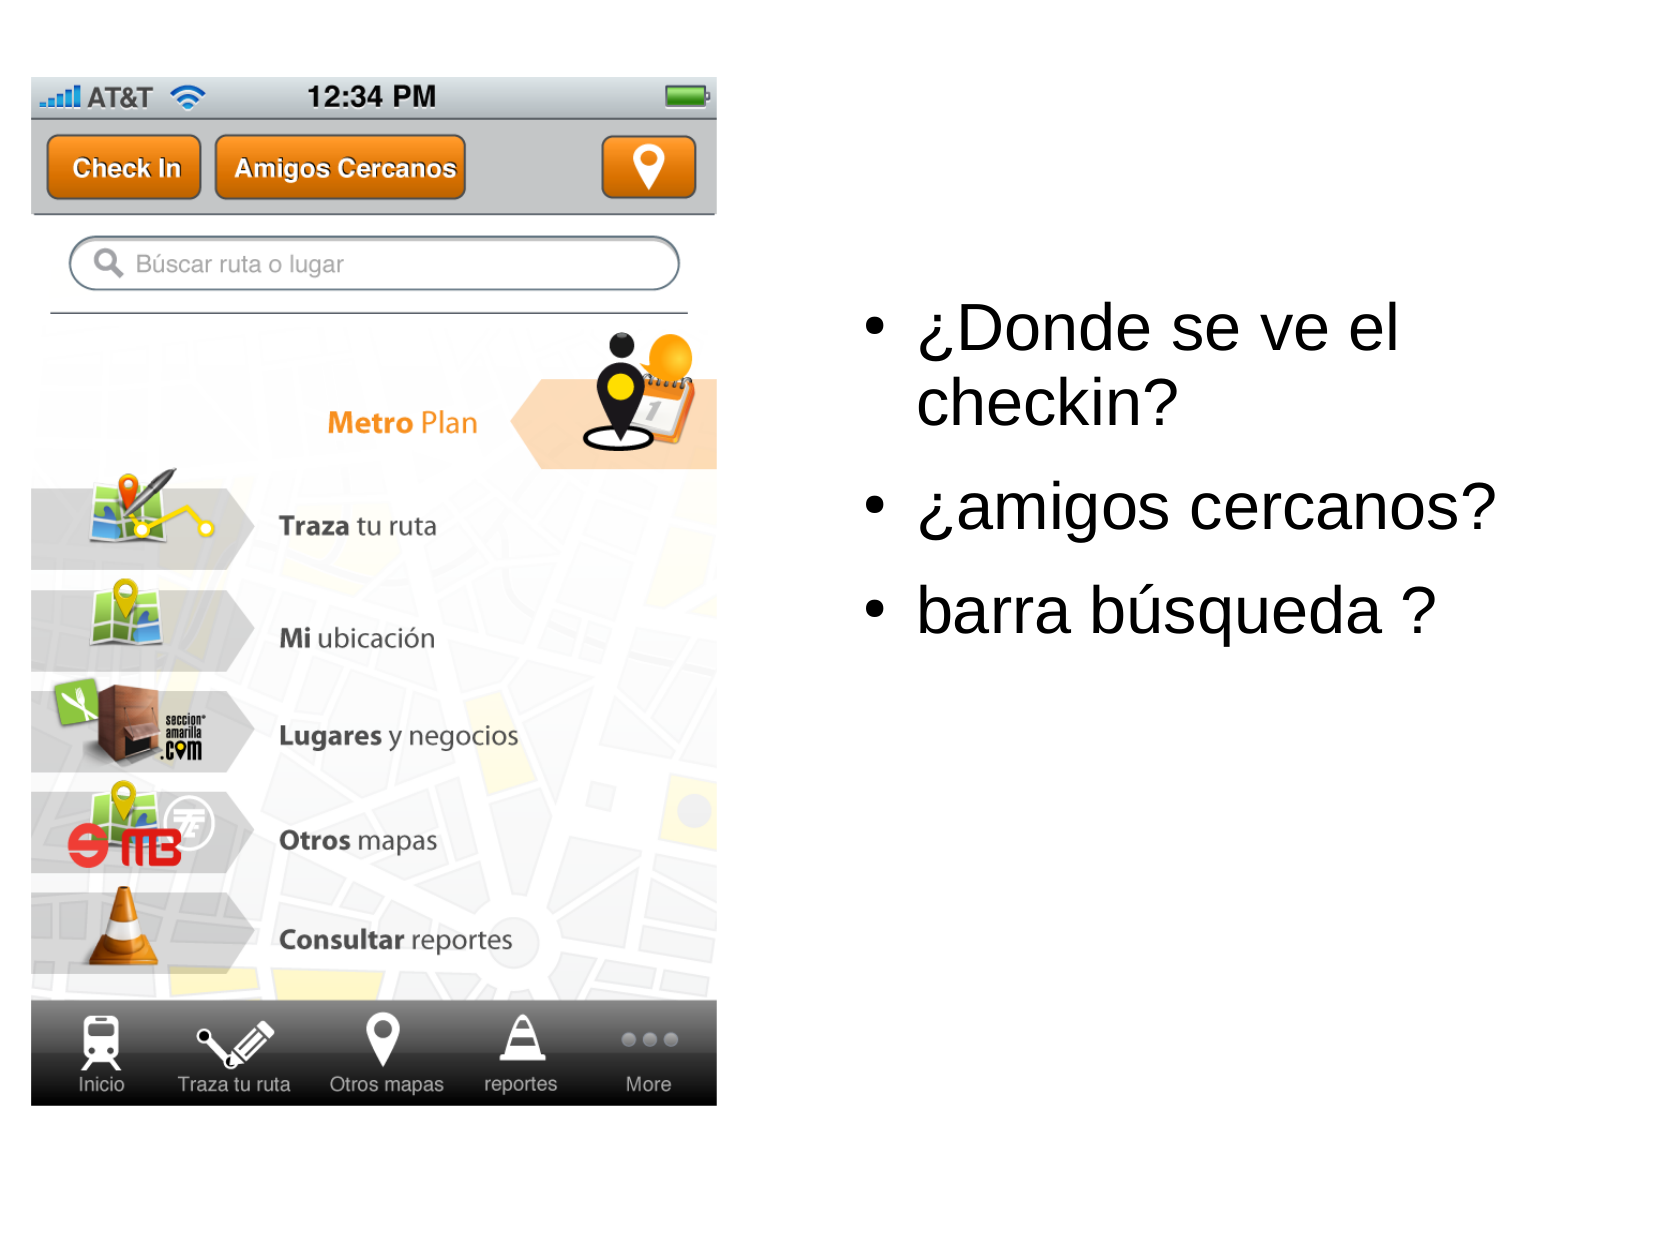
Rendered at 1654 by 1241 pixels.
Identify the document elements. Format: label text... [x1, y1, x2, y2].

picture [29, 77, 720, 1109]
list ¿Donde se ve el checkin? ¿amigos cercanos? barra búsqueda ? [845, 290, 1572, 1109]
